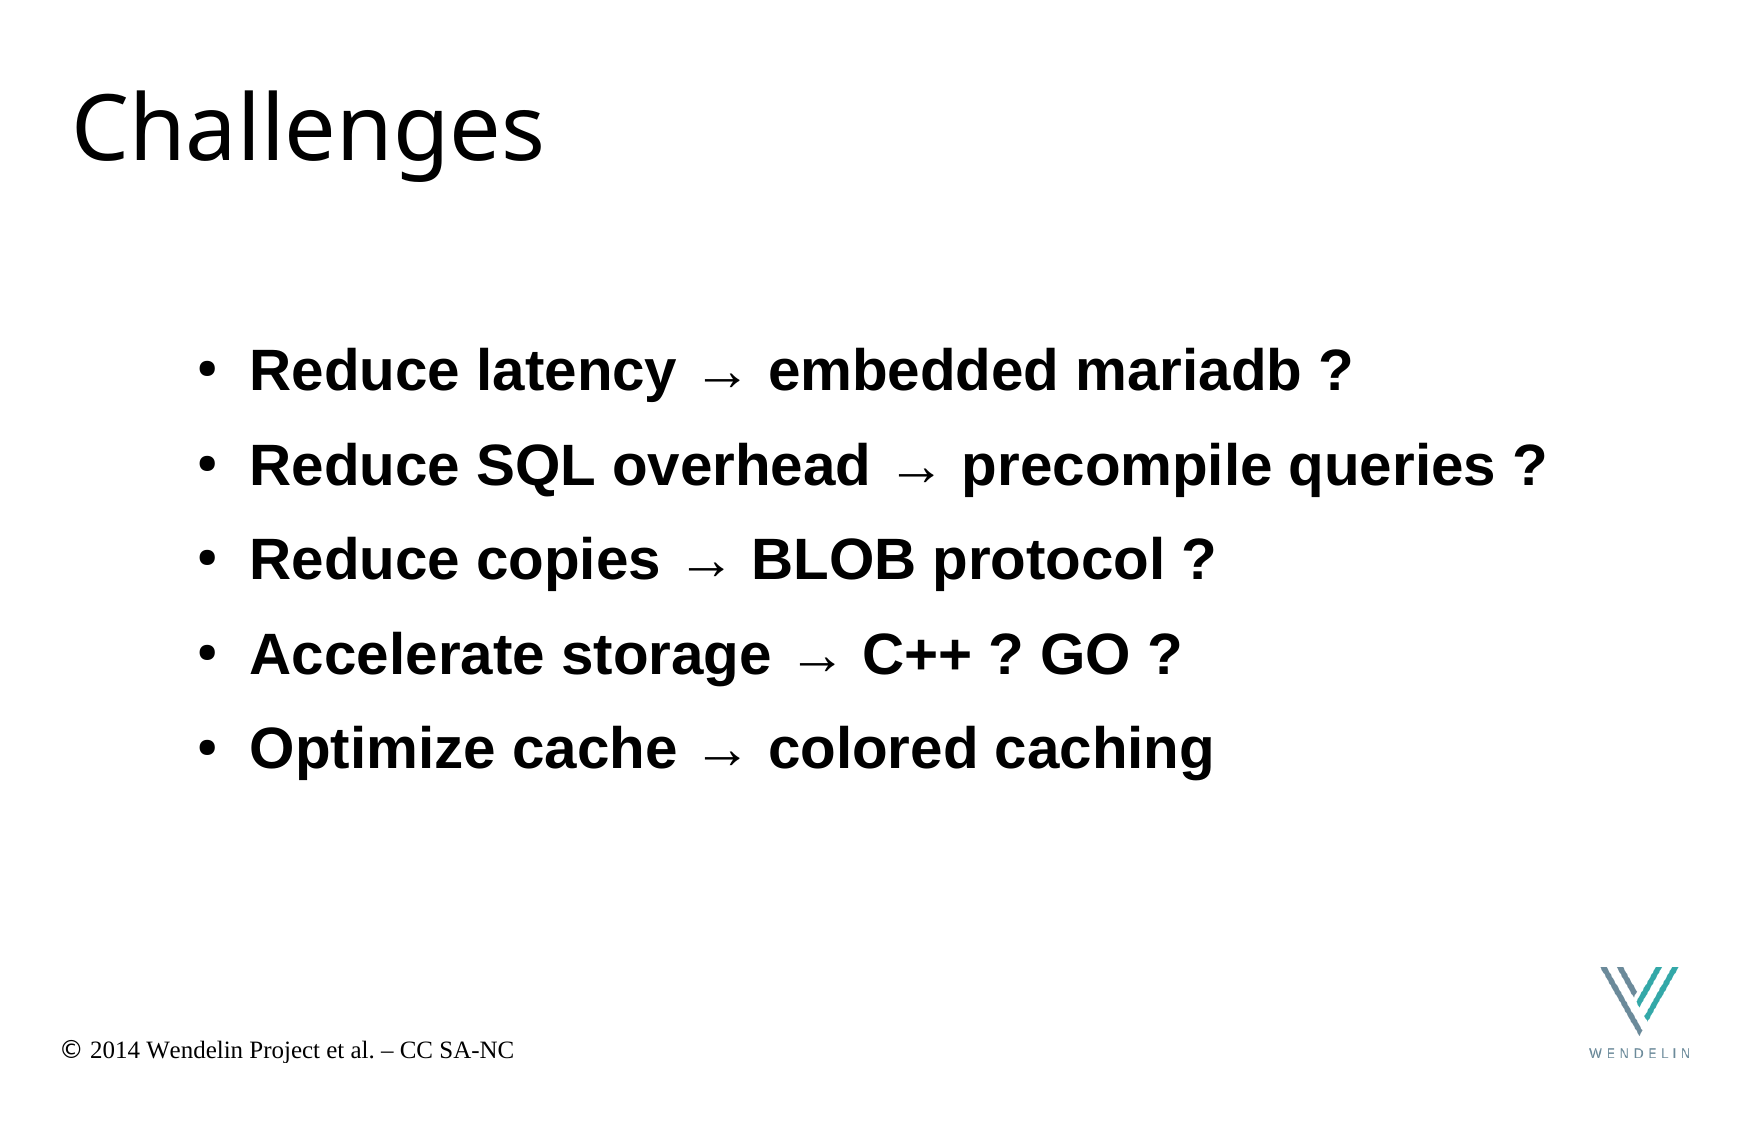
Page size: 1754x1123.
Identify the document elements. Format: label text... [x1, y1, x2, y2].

list Reduce latency → embedded mariadb ? Reduce SQL overhead → precompile queries ? Reduce copies → BLOB protocol ? Accelerate storage → C++ ? GO ? Optimize cache → colored caching [179, 338, 1577, 921]
title Challenges [71, 63, 1707, 187]
picture [1589, 967, 1689, 1058]
